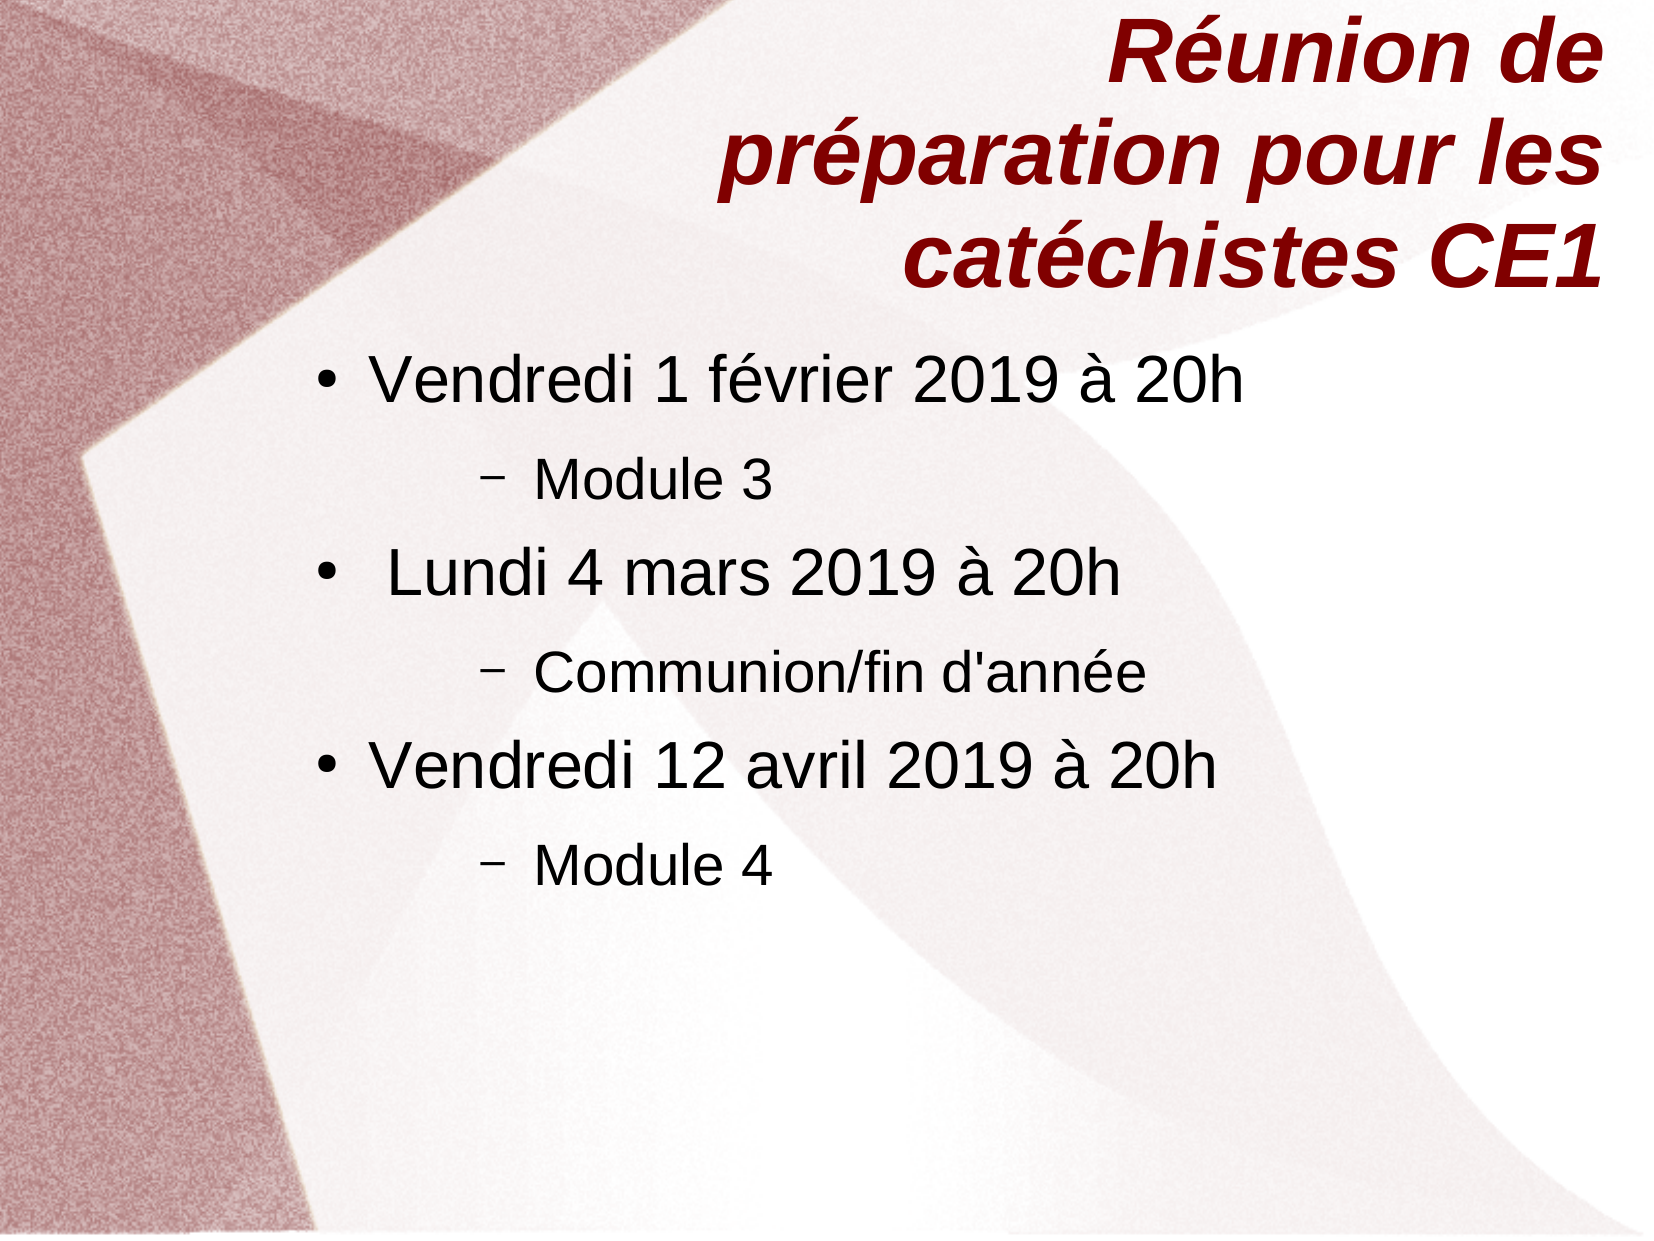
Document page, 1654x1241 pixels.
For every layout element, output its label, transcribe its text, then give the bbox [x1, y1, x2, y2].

title Réunion de préparation pour les catéchistes CE1 [596, 0, 1607, 307]
picture [0, 0, 1654, 1241]
list Vendredi 1 février 2019 à 20h Module 3 Lundi 4 mars 2019 à 20h Communion/fin d'année Vendredi 12 avril 2019 à 20h Module 4 [297, 342, 1574, 998]
